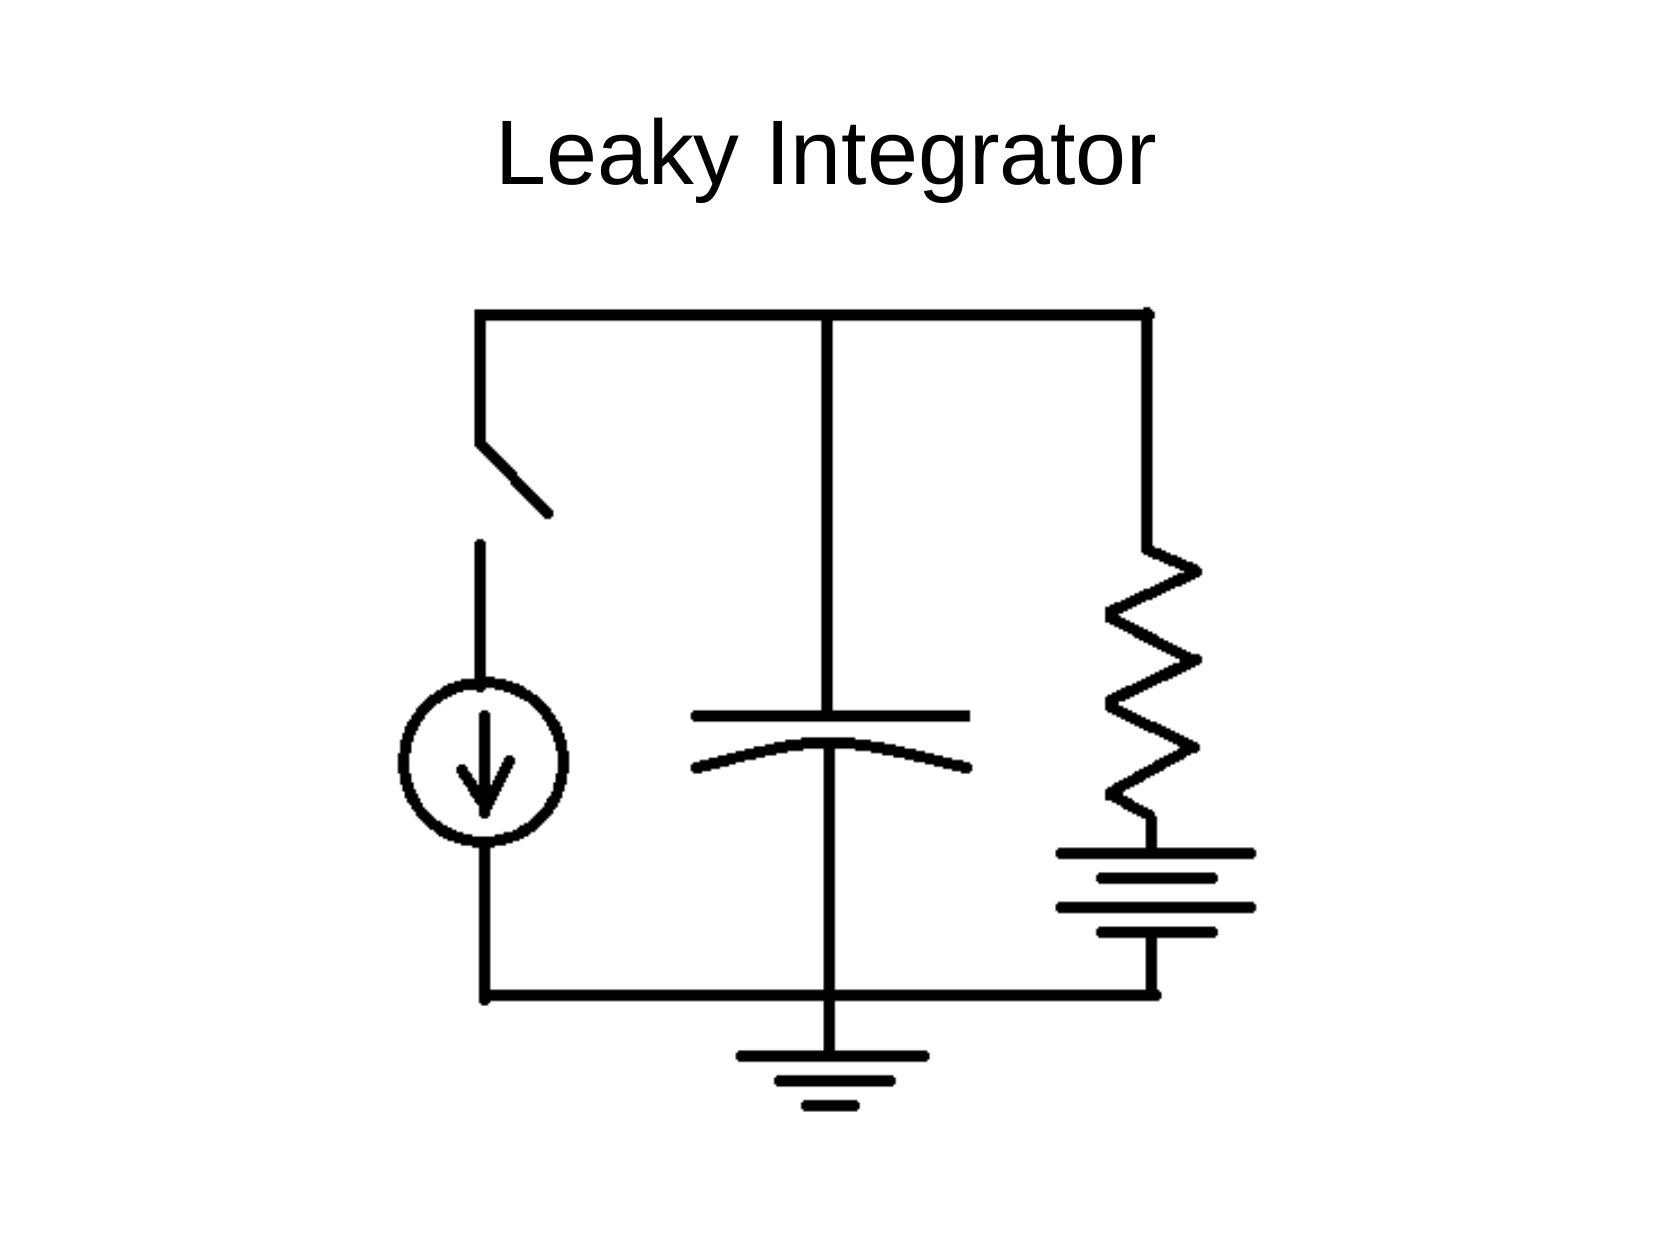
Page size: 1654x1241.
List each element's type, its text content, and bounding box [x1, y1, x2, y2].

picture [376, 256, 1277, 1157]
title Leaky Integrator [82, 49, 1571, 257]
